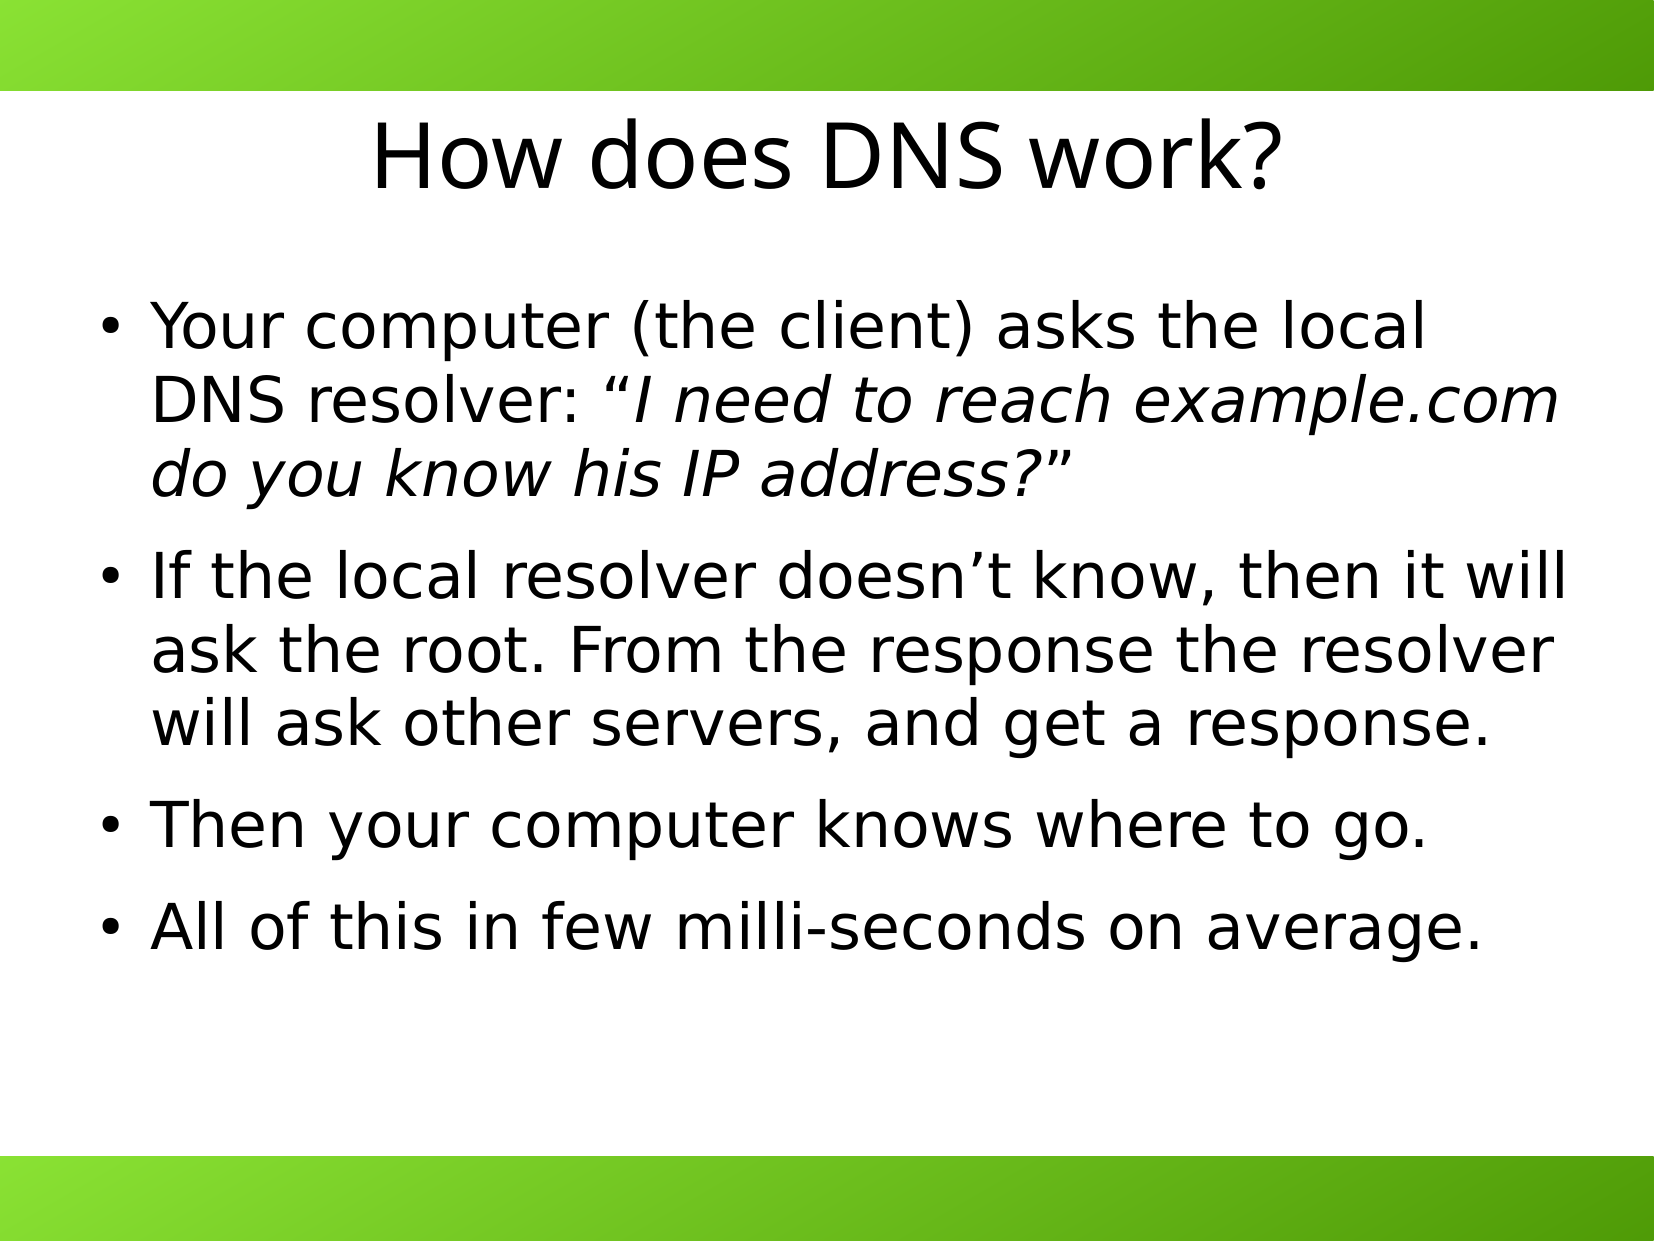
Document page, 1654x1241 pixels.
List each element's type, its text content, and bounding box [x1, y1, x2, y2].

list Your computer (the client) asks the local DNS resolver: “I need to reach example.com do you know his IP address?” If the local resolver doesn’t know, then it will ask the root. From the response the resolver will ask other servers, and get a response. Then your computer knows where to go. All of this in few milli-seconds on average. [82, 290, 1571, 1010]
title How does DNS work? [82, 49, 1571, 257]
